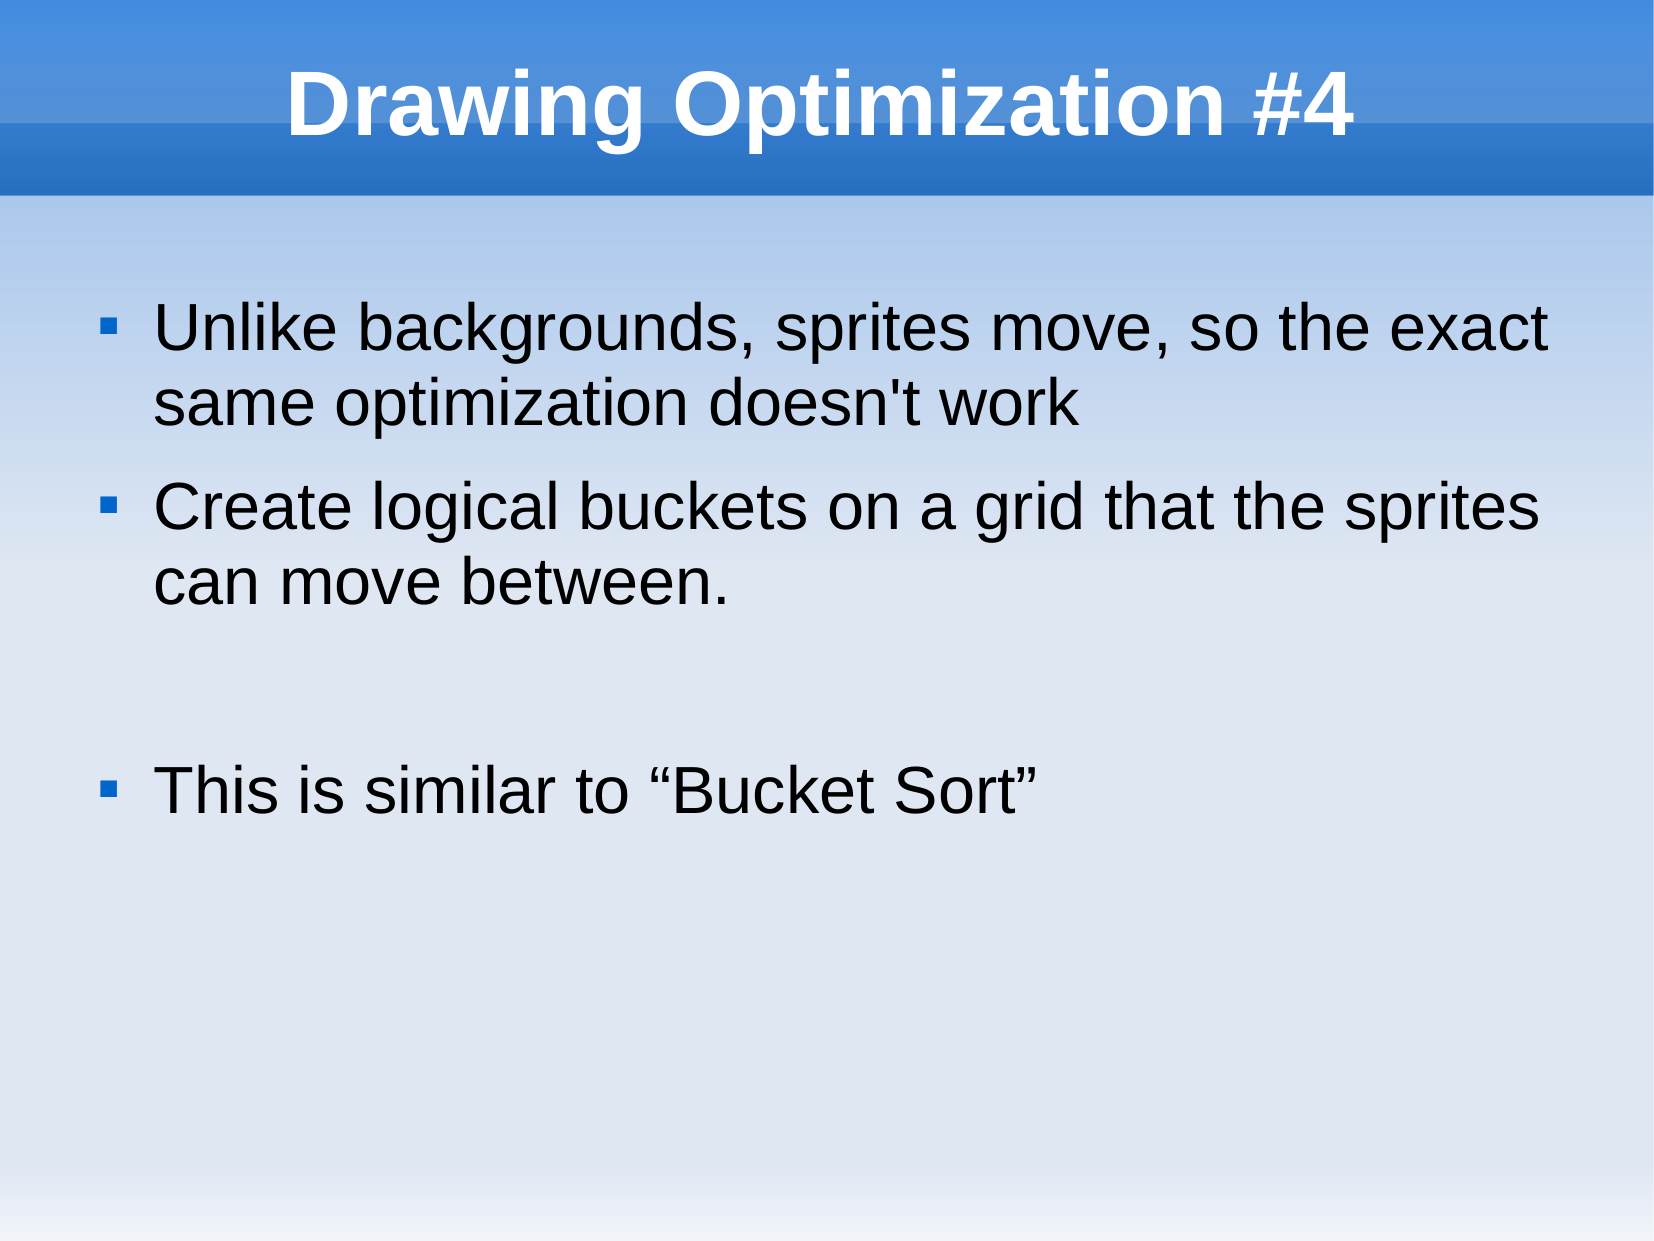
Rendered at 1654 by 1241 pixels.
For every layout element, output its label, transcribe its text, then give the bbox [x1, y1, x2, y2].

list Unlike backgrounds, sprites move, so the exact same optimization doesn't work Create logical buckets on a grid that the sprites can move between. This is similar to “Bucket Sort” [82, 290, 1571, 1109]
picture [0, 0, 1654, 1241]
title Drawing Optimization #4 [76, 0, 1565, 208]
